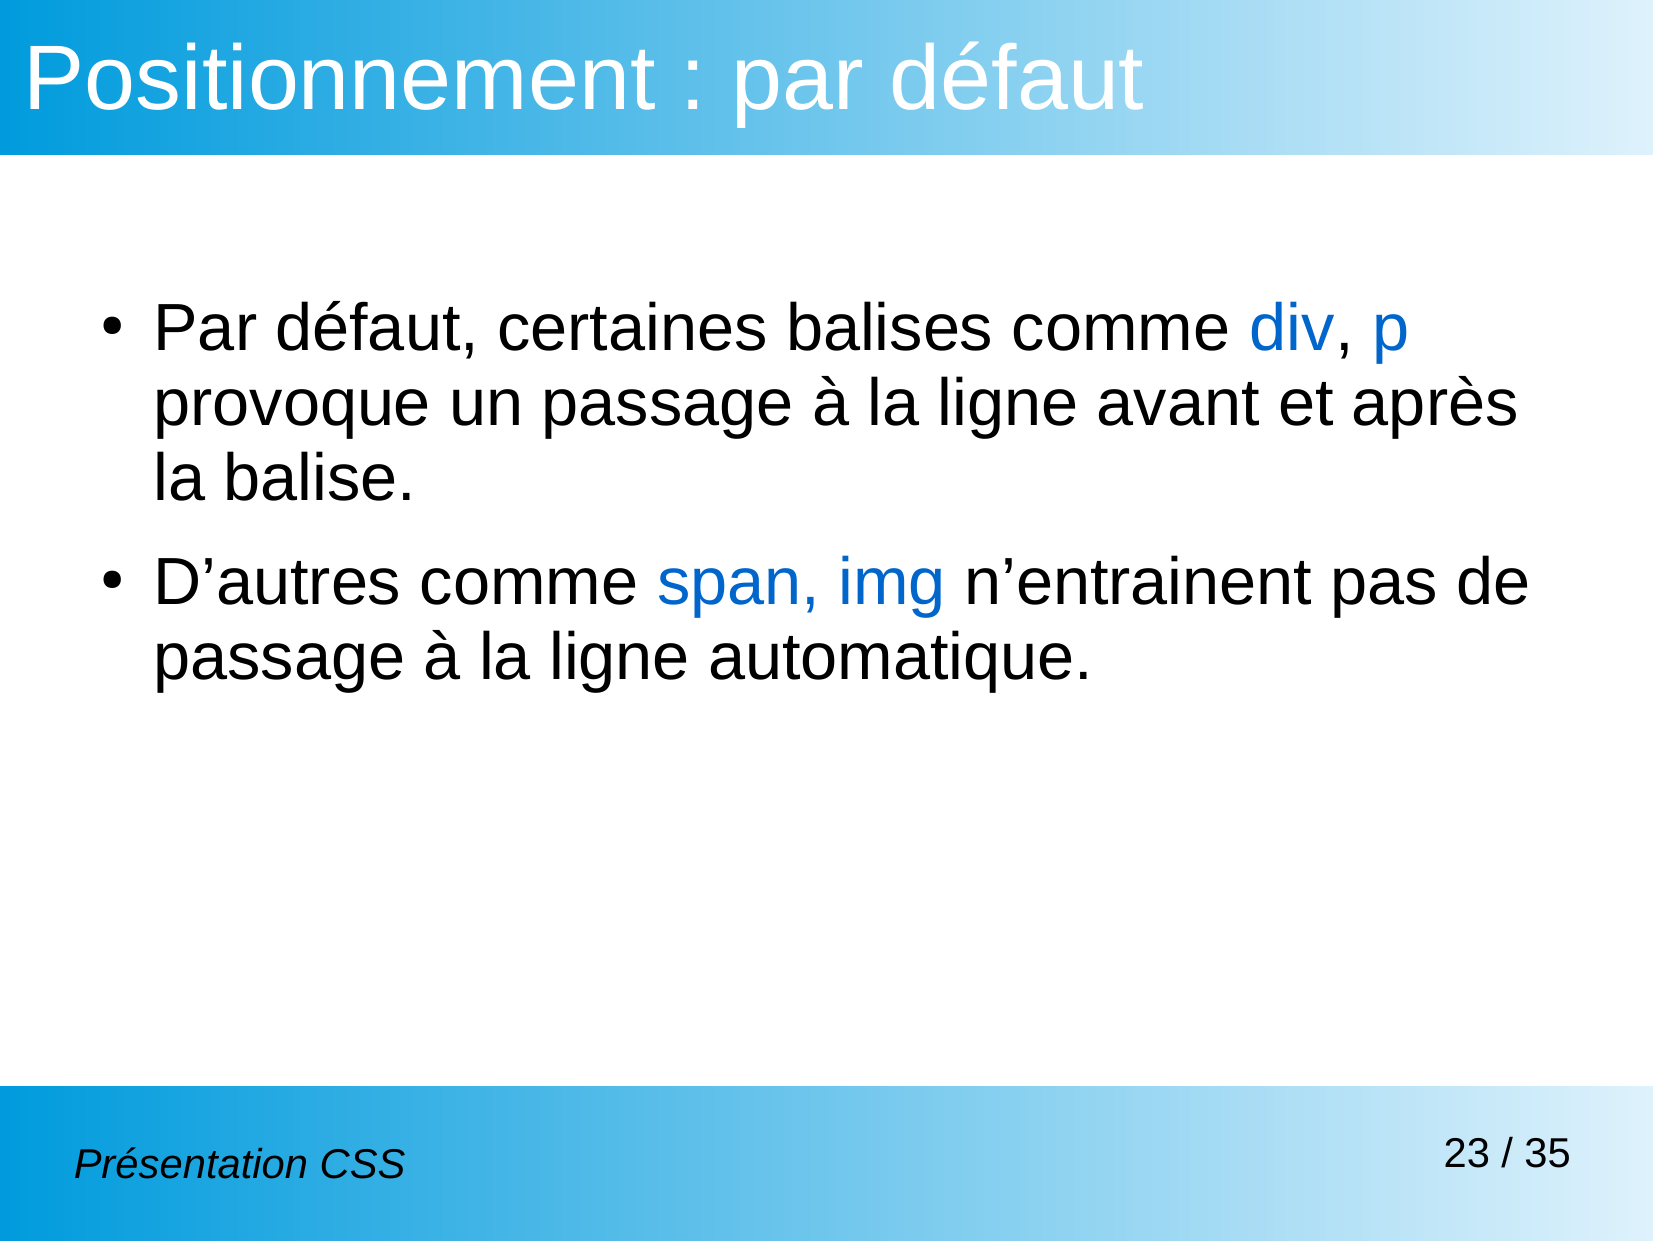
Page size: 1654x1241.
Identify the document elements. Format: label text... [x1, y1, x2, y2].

list Par défaut, certaines balises comme div, p provoque un passage à la ligne avant et après la balise. D’autres comme span, img n’entrainent pas de passage à la ligne automatique. [82, 290, 1571, 1010]
title Positionnement : par défaut [23, 25, 1512, 130]
